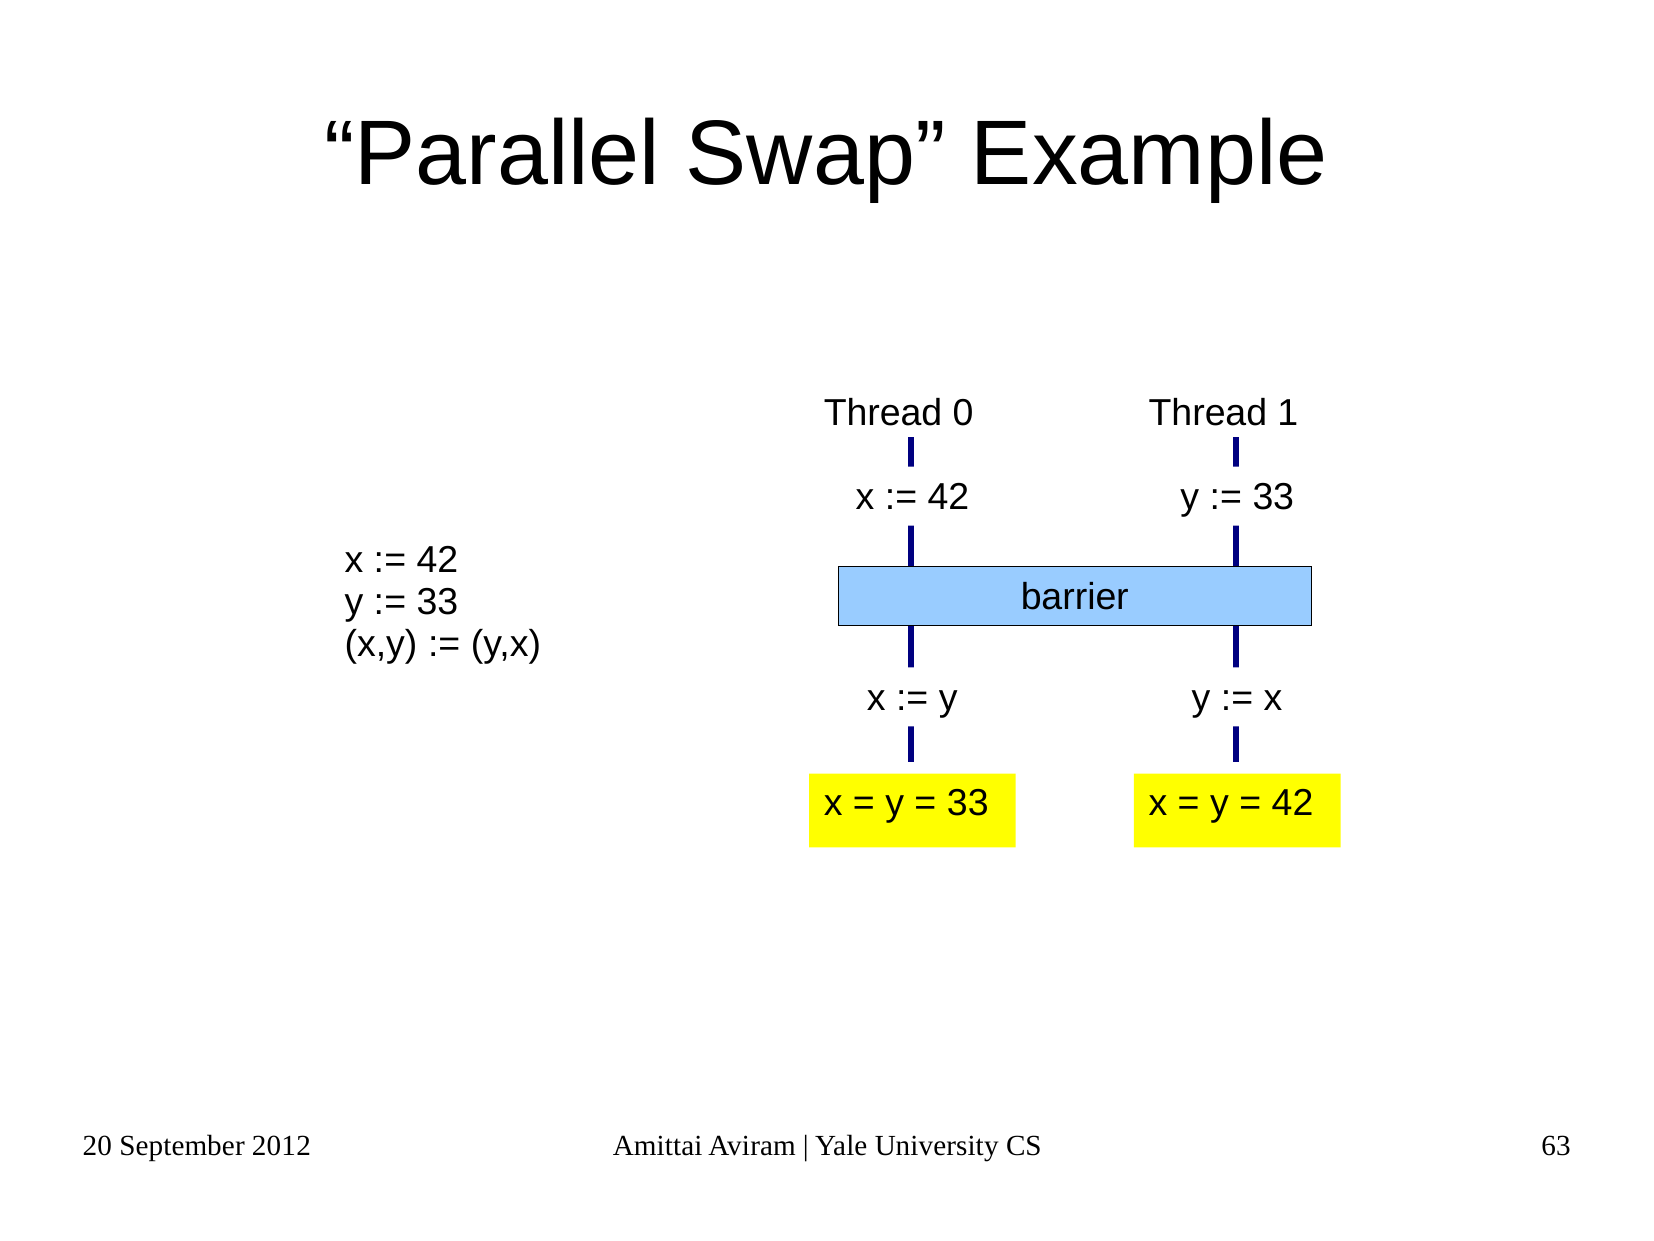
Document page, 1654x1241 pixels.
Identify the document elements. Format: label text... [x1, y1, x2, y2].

text_box x = y = 33 [809, 773, 1016, 848]
text_box x := 42 [838, 466, 987, 526]
text_box Thread 0 [809, 383, 1016, 458]
title “Parallel Swap” Example [82, 49, 1571, 257]
text_box x := 42 y := 33 (x,y) := (y,x) [330, 531, 556, 673]
text_box y := x [1163, 667, 1312, 727]
text_box x = y = 42 [1133, 773, 1341, 848]
text_box x := y [838, 667, 987, 727]
text_box Thread 1 [1133, 383, 1341, 458]
text_box y := 33 [1163, 466, 1312, 526]
text_box barrier [838, 566, 1312, 626]
